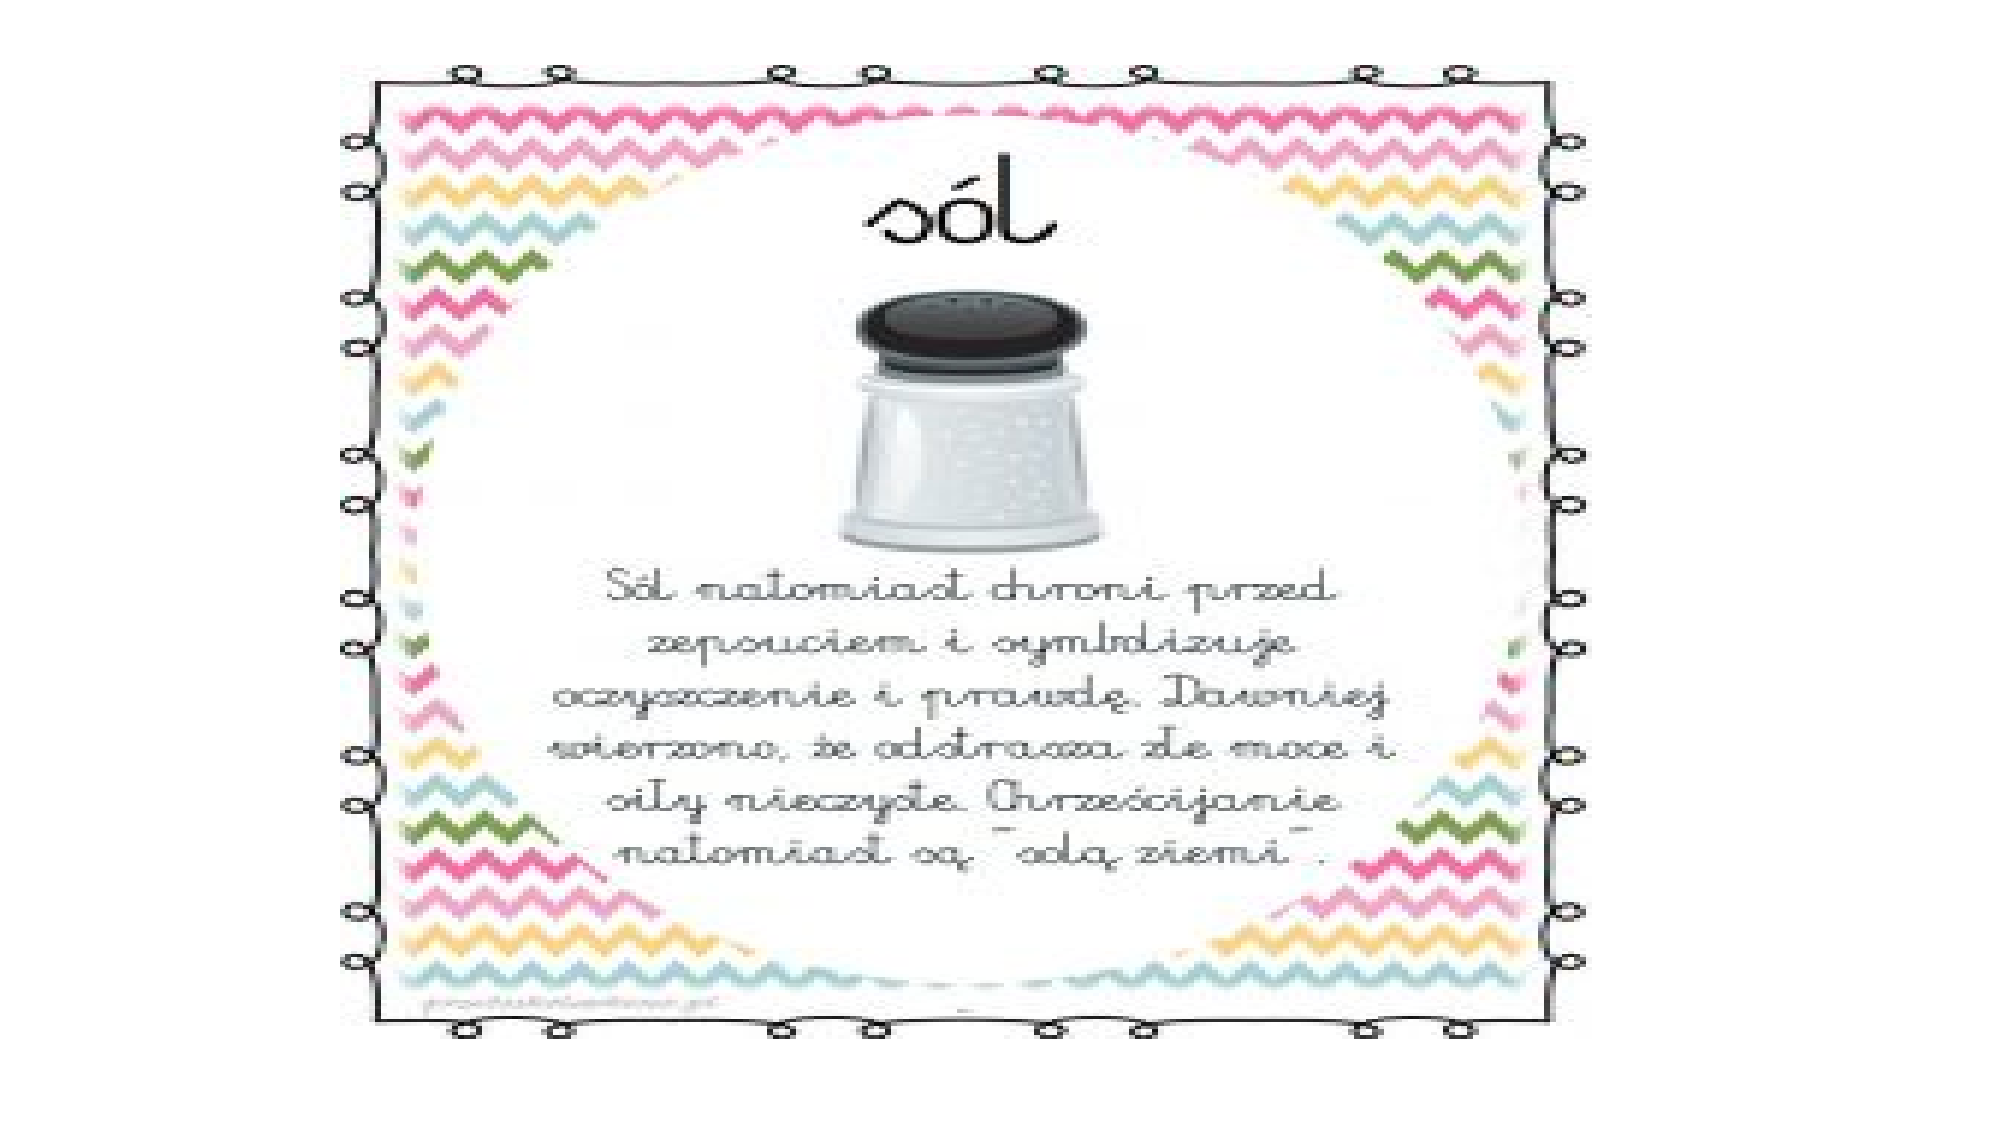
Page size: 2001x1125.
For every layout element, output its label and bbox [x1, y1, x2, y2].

picture [340, 65, 1592, 1039]
